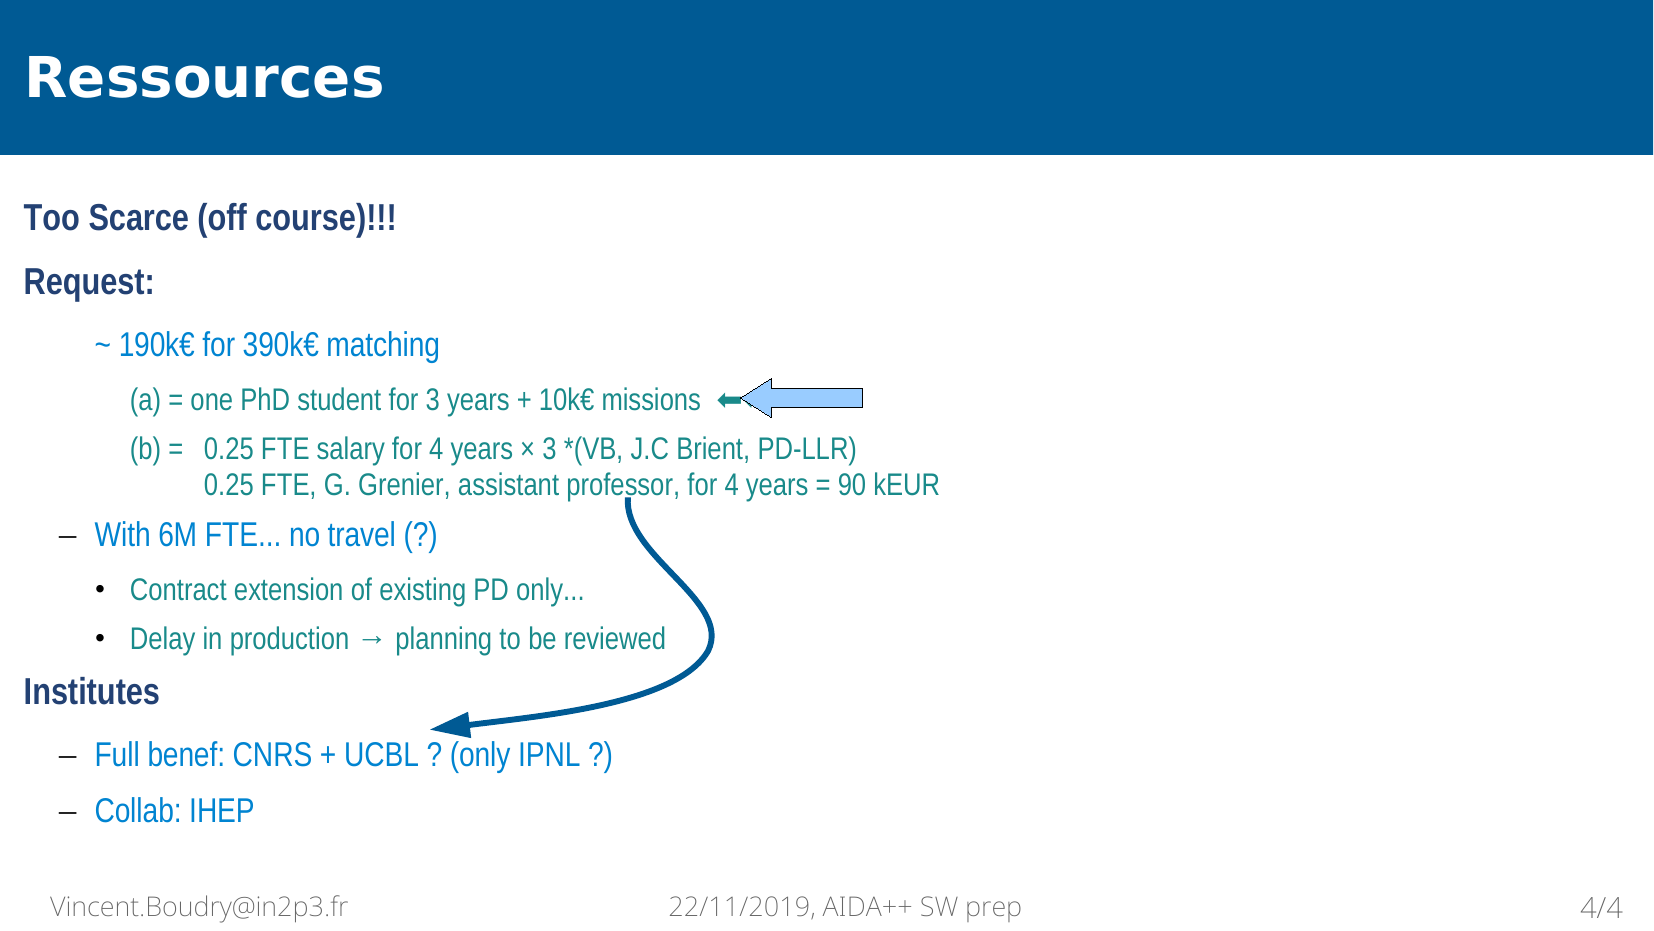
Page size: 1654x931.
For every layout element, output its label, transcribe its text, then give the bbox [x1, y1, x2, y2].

list Too Scarce (off course)!!! Request: ~ 190k€ for 390k€ matching (a) = one PhD student for 3 years + 10k€ missions ⬅︎⇦⇦ (b) = 0.25 FTE salary for 4 years × 3 *(VB, J.C Brient, PD-LLR) 0.25 FTE, G. Grenier, assistant professor, for 4 years = 90 kEUR With 6M FTE... no travel (?) Contract extension of existing PD only... Delay in production → planning to be reviewed Institutes Full benef: CNRS + UCBL ? (only IPNL ?) Collab: IHEP [23, 195, 1630, 867]
text_box [740, 378, 863, 418]
title Ressources [24, 12, 1635, 143]
